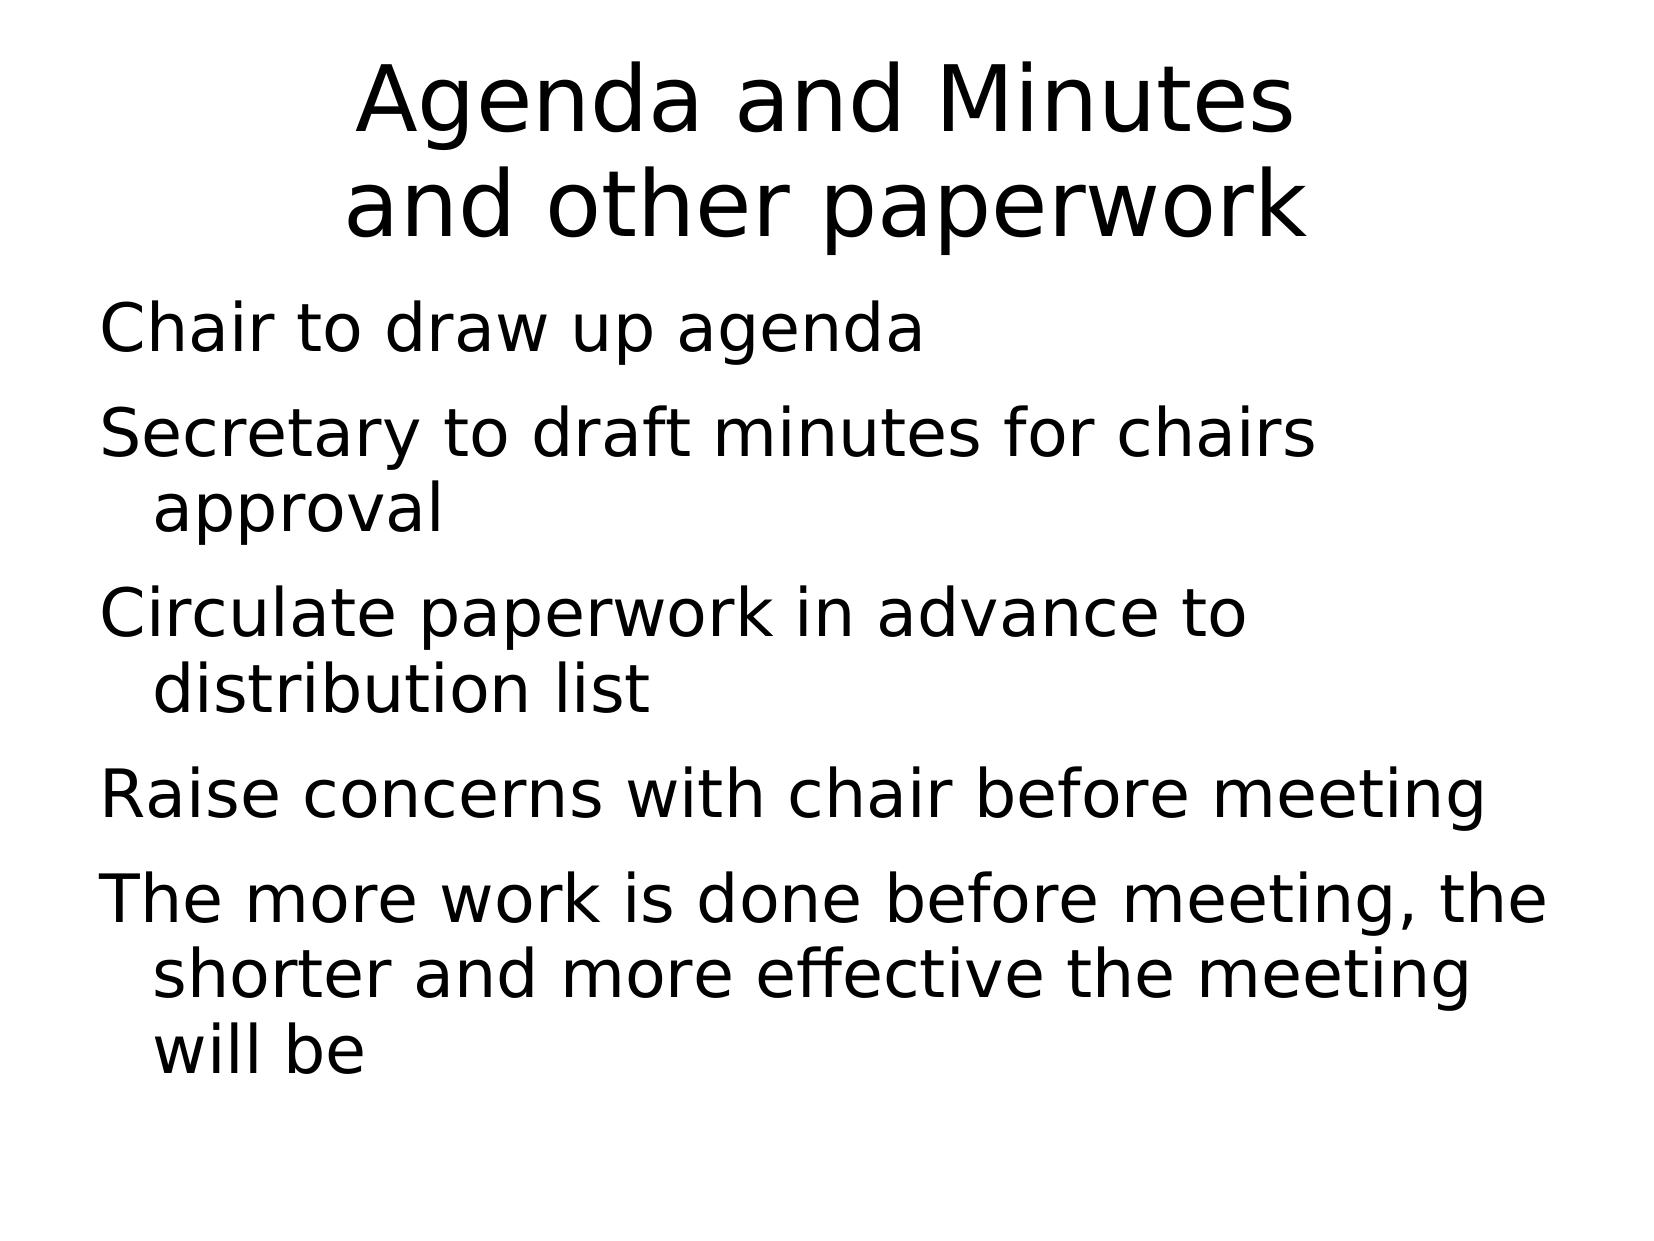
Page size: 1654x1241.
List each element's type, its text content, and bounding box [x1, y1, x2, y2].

title Agenda and Minutes and other paperwork [82, 45, 1571, 261]
list Chair to draw up agenda Secretary to draft minutes for chairs approval Circulate paperwork in advance to distribution list Raise concerns with chair before meeting The more work is done before meeting, the shorter and more effective the meeting will be [82, 290, 1571, 1109]
